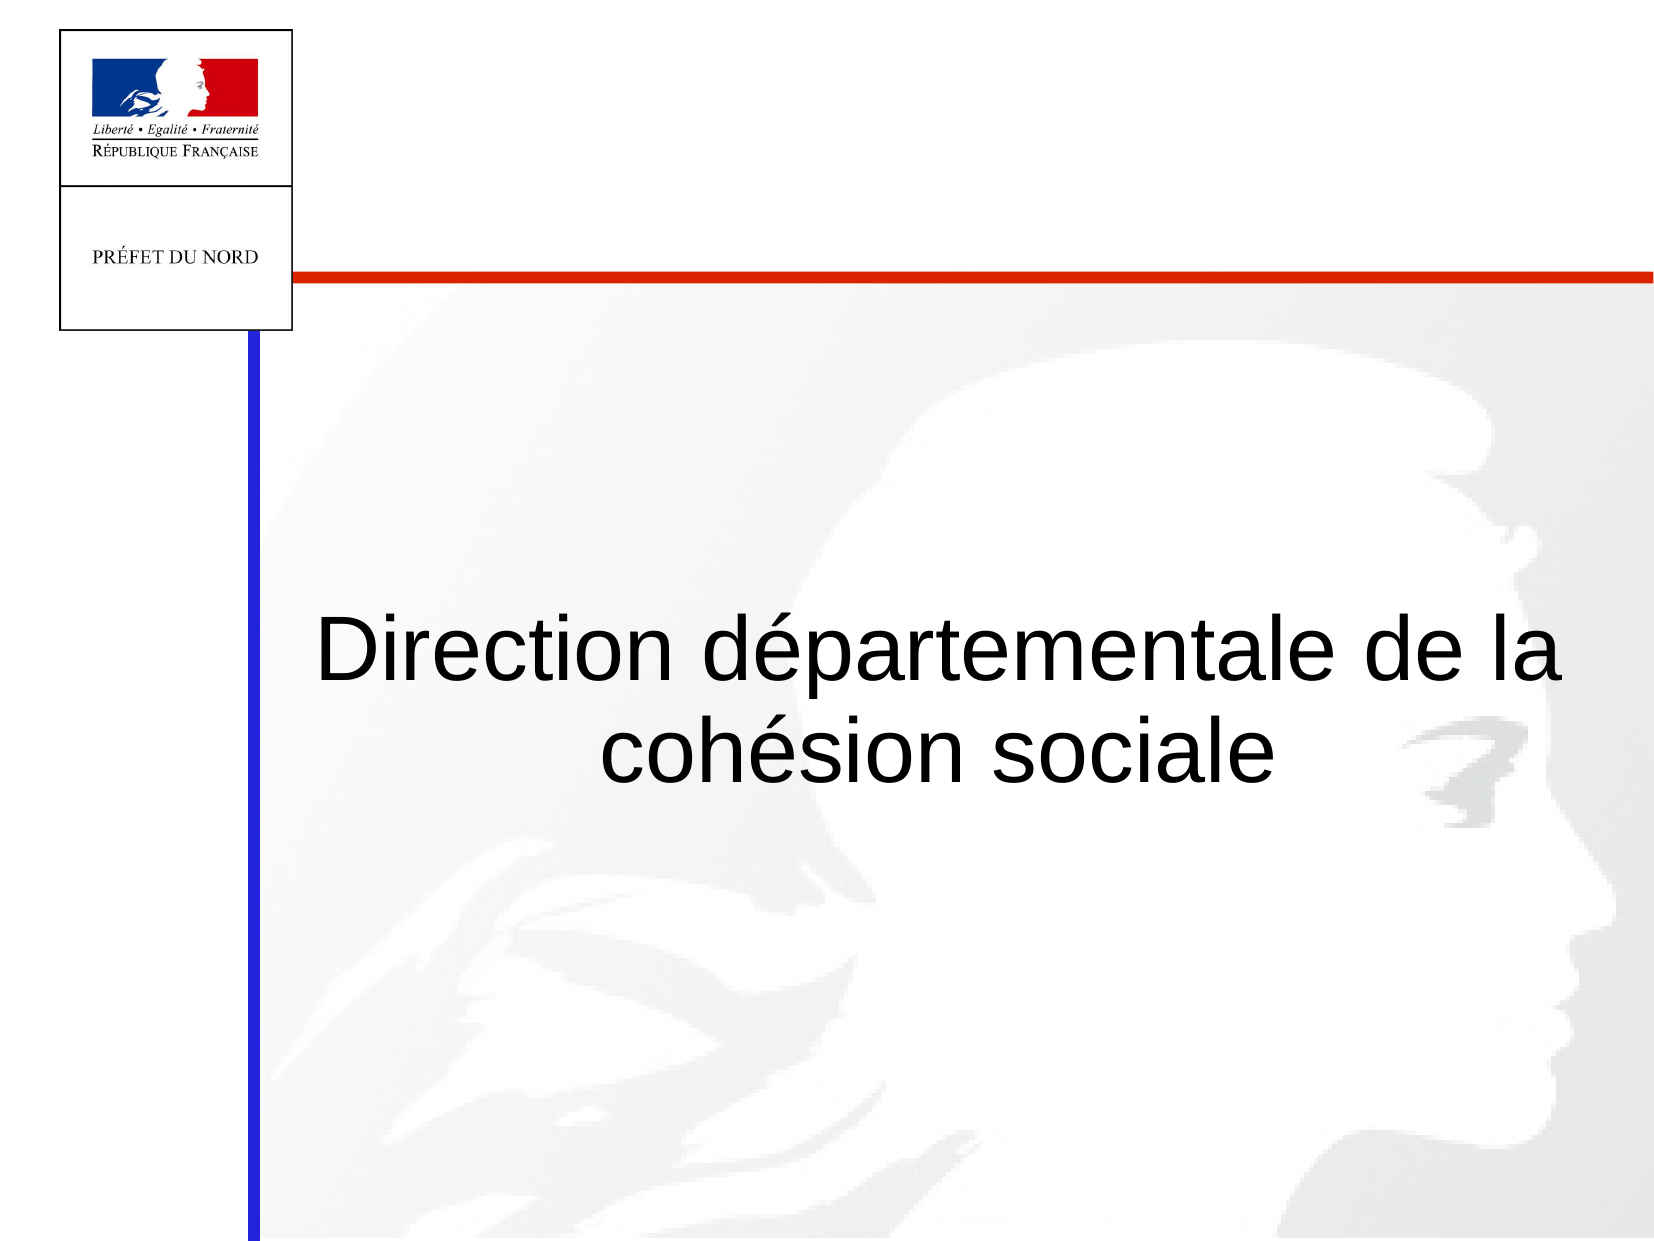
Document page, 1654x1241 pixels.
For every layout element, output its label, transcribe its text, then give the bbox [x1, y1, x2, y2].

text_box [248, 331, 260, 1241]
text_box [293, 271, 1654, 284]
title Direction départementale de la cohésion sociale [307, 596, 1571, 804]
picture [59, 29, 1654, 1238]
